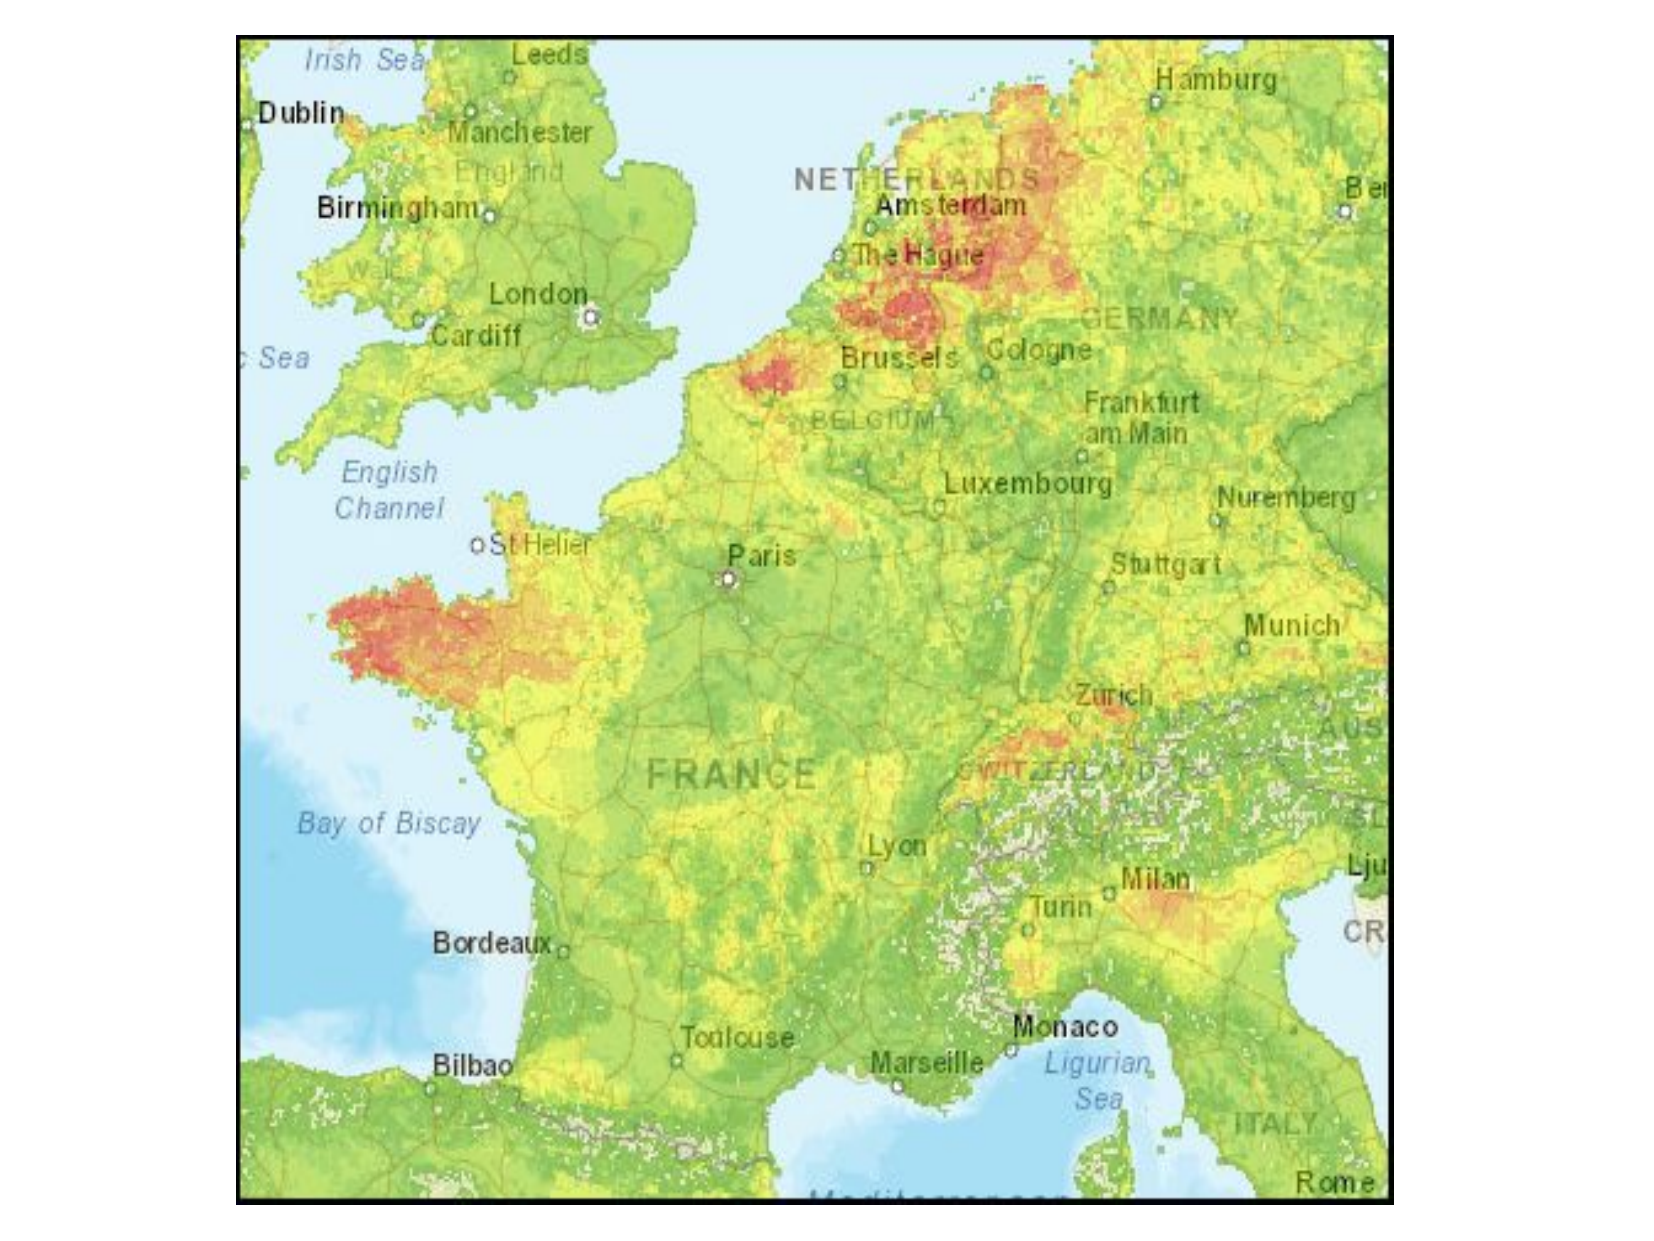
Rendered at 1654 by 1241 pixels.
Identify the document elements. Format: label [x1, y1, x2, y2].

picture [236, 35, 1394, 1205]
